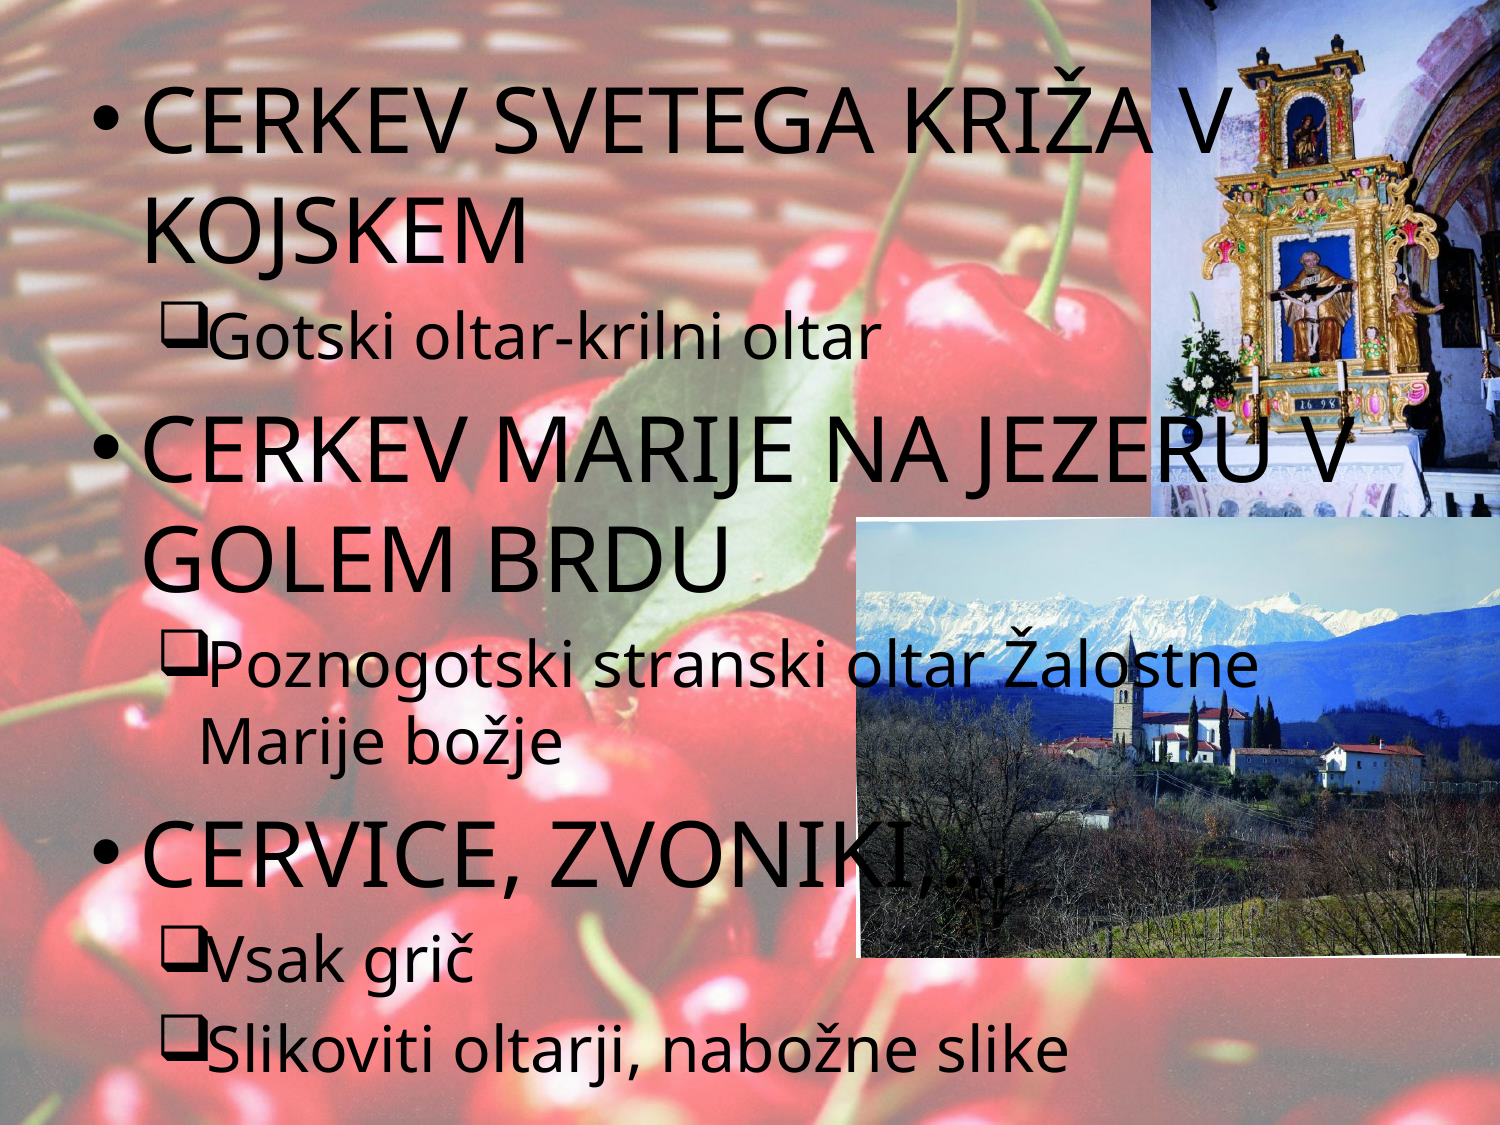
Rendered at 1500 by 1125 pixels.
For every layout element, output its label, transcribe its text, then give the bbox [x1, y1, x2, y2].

picture [0, 0, 1500, 1125]
list CERKEV SVETEGA KRIŽA V KOJSKEM Gotski oltar-krilni oltar CERKEV MARIJE NA JEZERU V GOLEM BRDU Poznogotski stranski oltar Žalostne Marije božje CERVICE, ZVONIKI,… Vsak grič Slikoviti oltarji, nabožne slike [75, 54, 1425, 1094]
